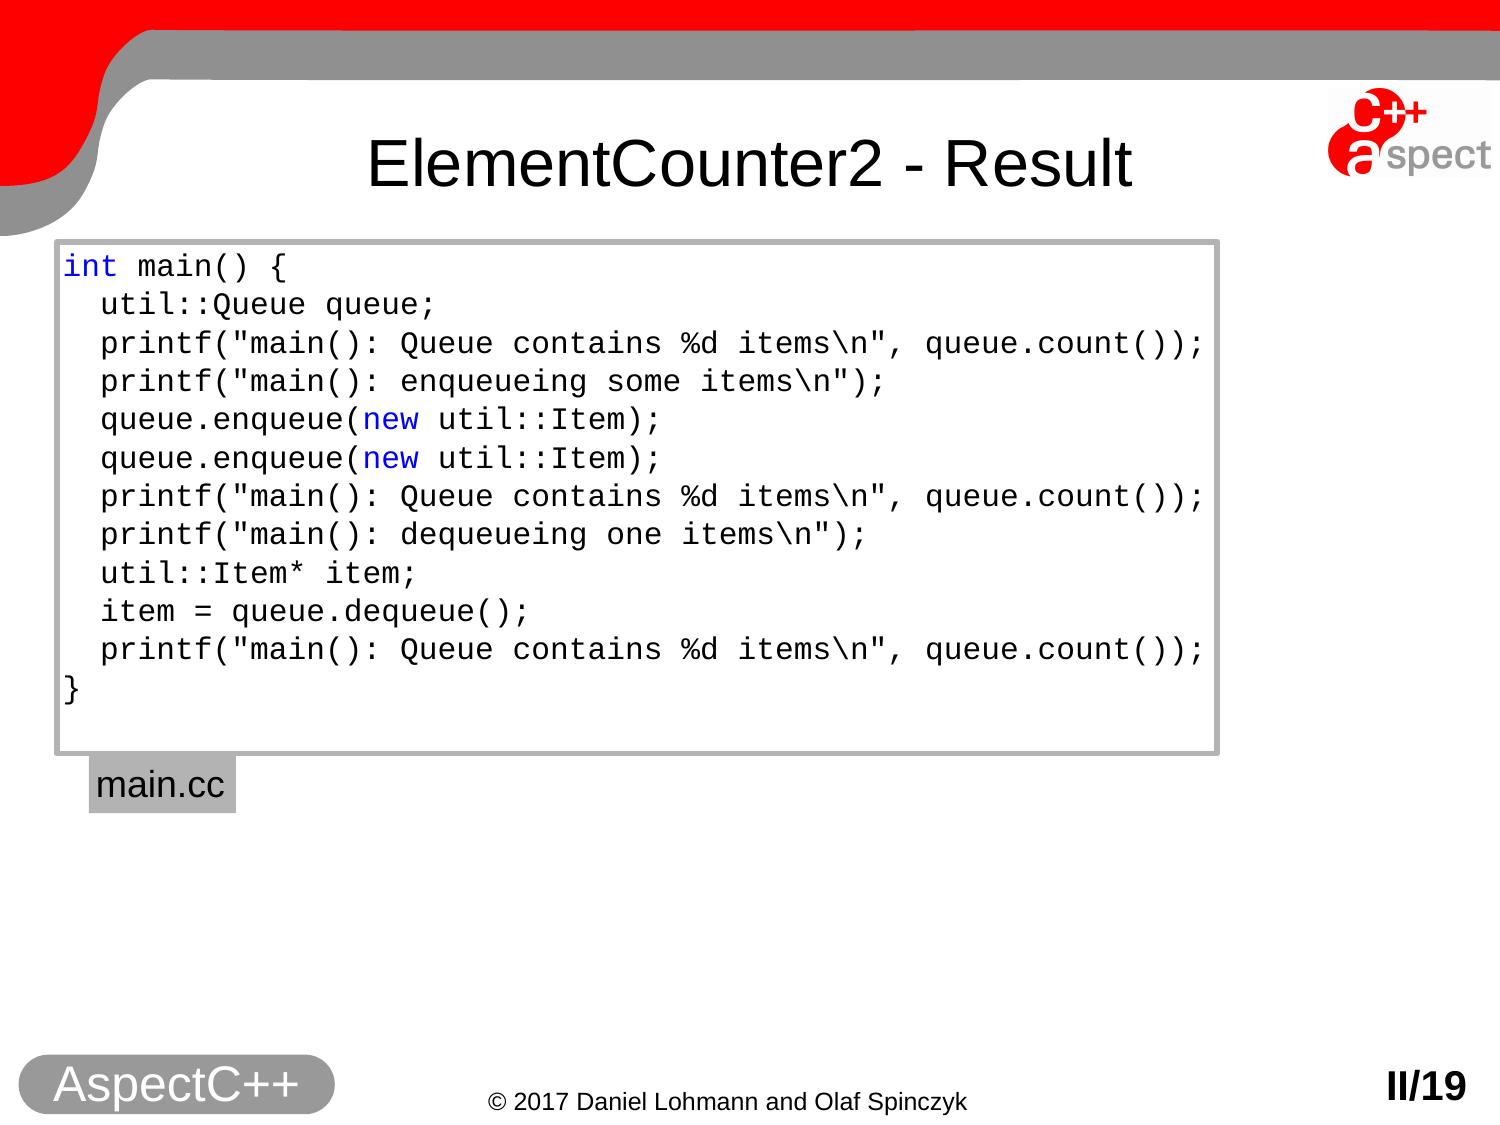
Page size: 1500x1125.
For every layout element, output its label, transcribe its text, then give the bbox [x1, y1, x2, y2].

text_box int main() { util::Queue queue; printf("main(): Queue contains %d items\n", queue.count()); printf("main(): enqueueing some items\n"); queue.enqueue(new util::Item); queue.enqueue(new util::Item); printf("main(): Queue contains %d items\n", queue.count()); printf("main(): dequeueing one items\n"); util::Item* item; item = queue.dequeue(); printf("main(): Queue contains %d items\n", queue.count()); } [56, 241, 1218, 754]
title ElementCounter2 - Result [112, 98, 1388, 223]
text_box main.cc [88, 756, 236, 811]
